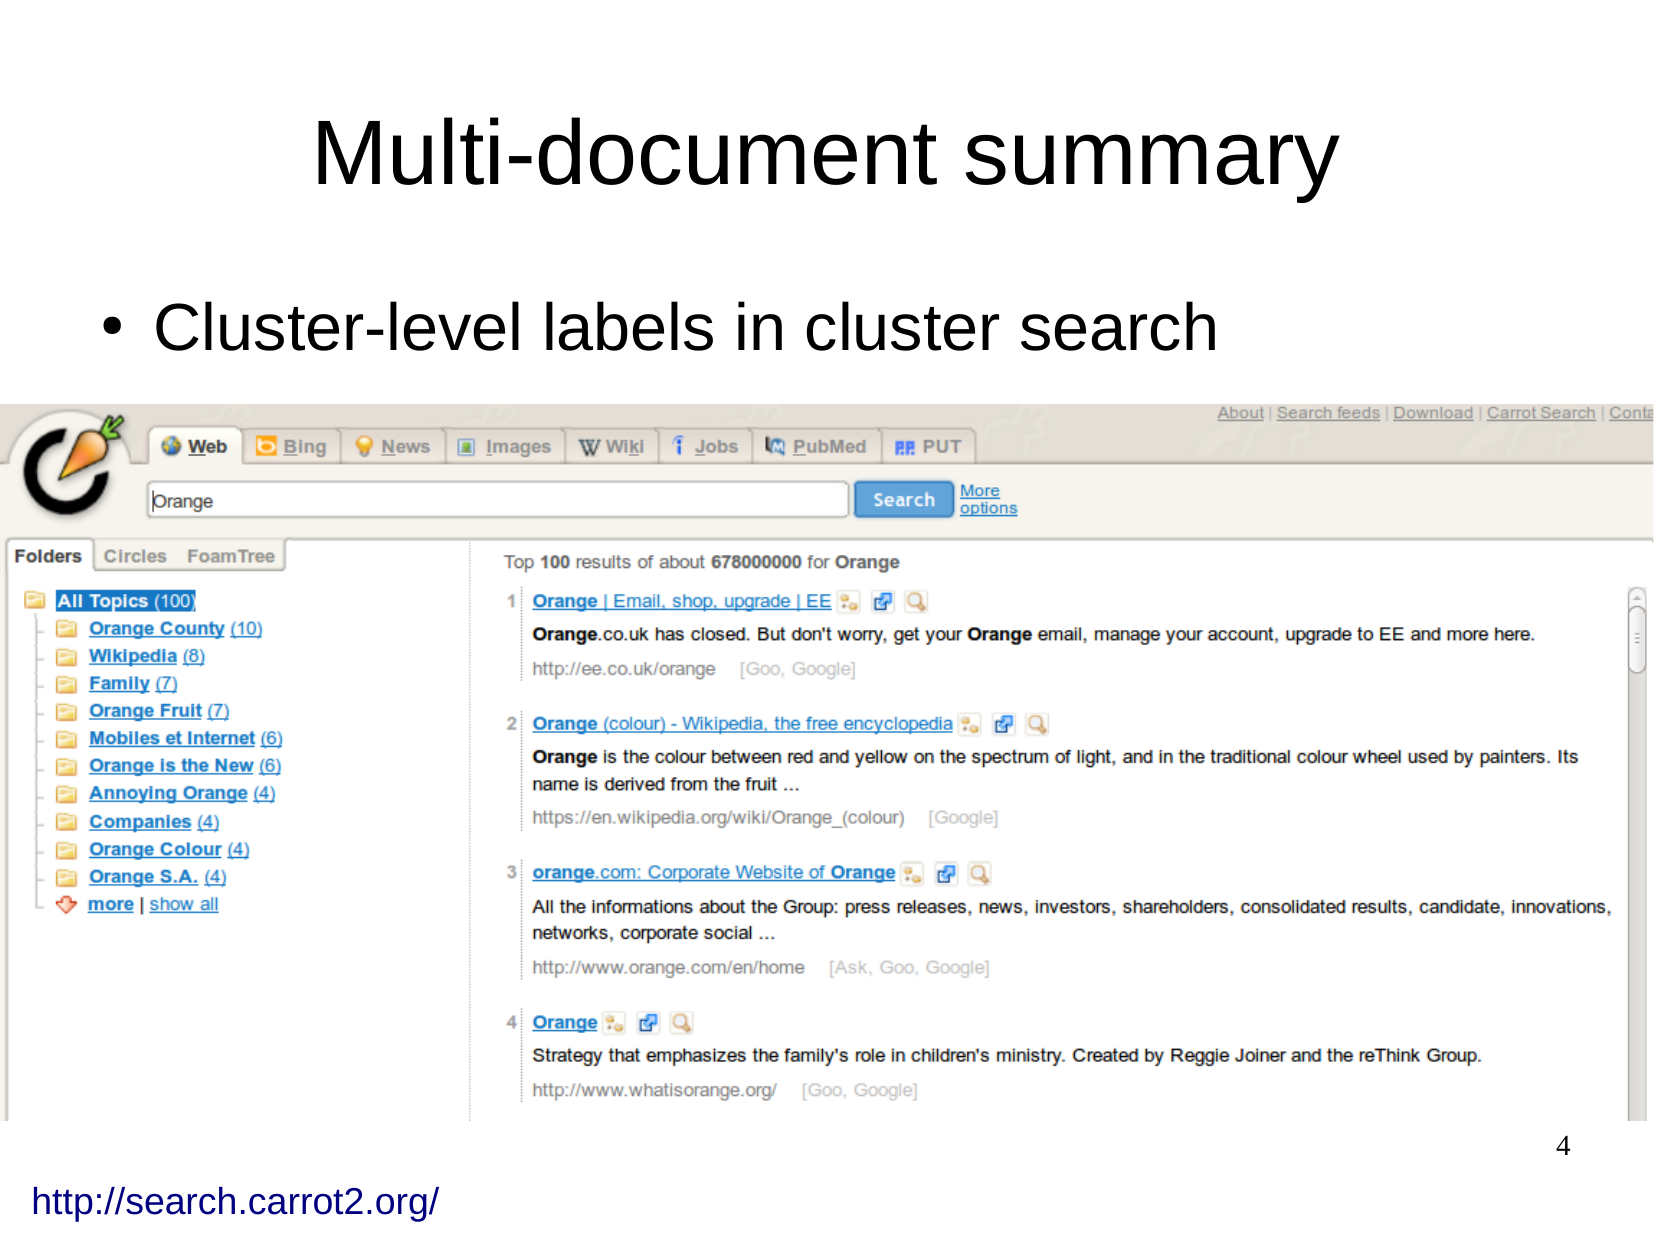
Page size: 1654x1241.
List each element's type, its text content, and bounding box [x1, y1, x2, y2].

title Multi-document summary [82, 49, 1571, 257]
picture [0, 404, 1654, 1121]
list Cluster-level labels in cluster search [82, 290, 1571, 391]
text_box http://search.carrot2.org/ [16, 1173, 466, 1231]
